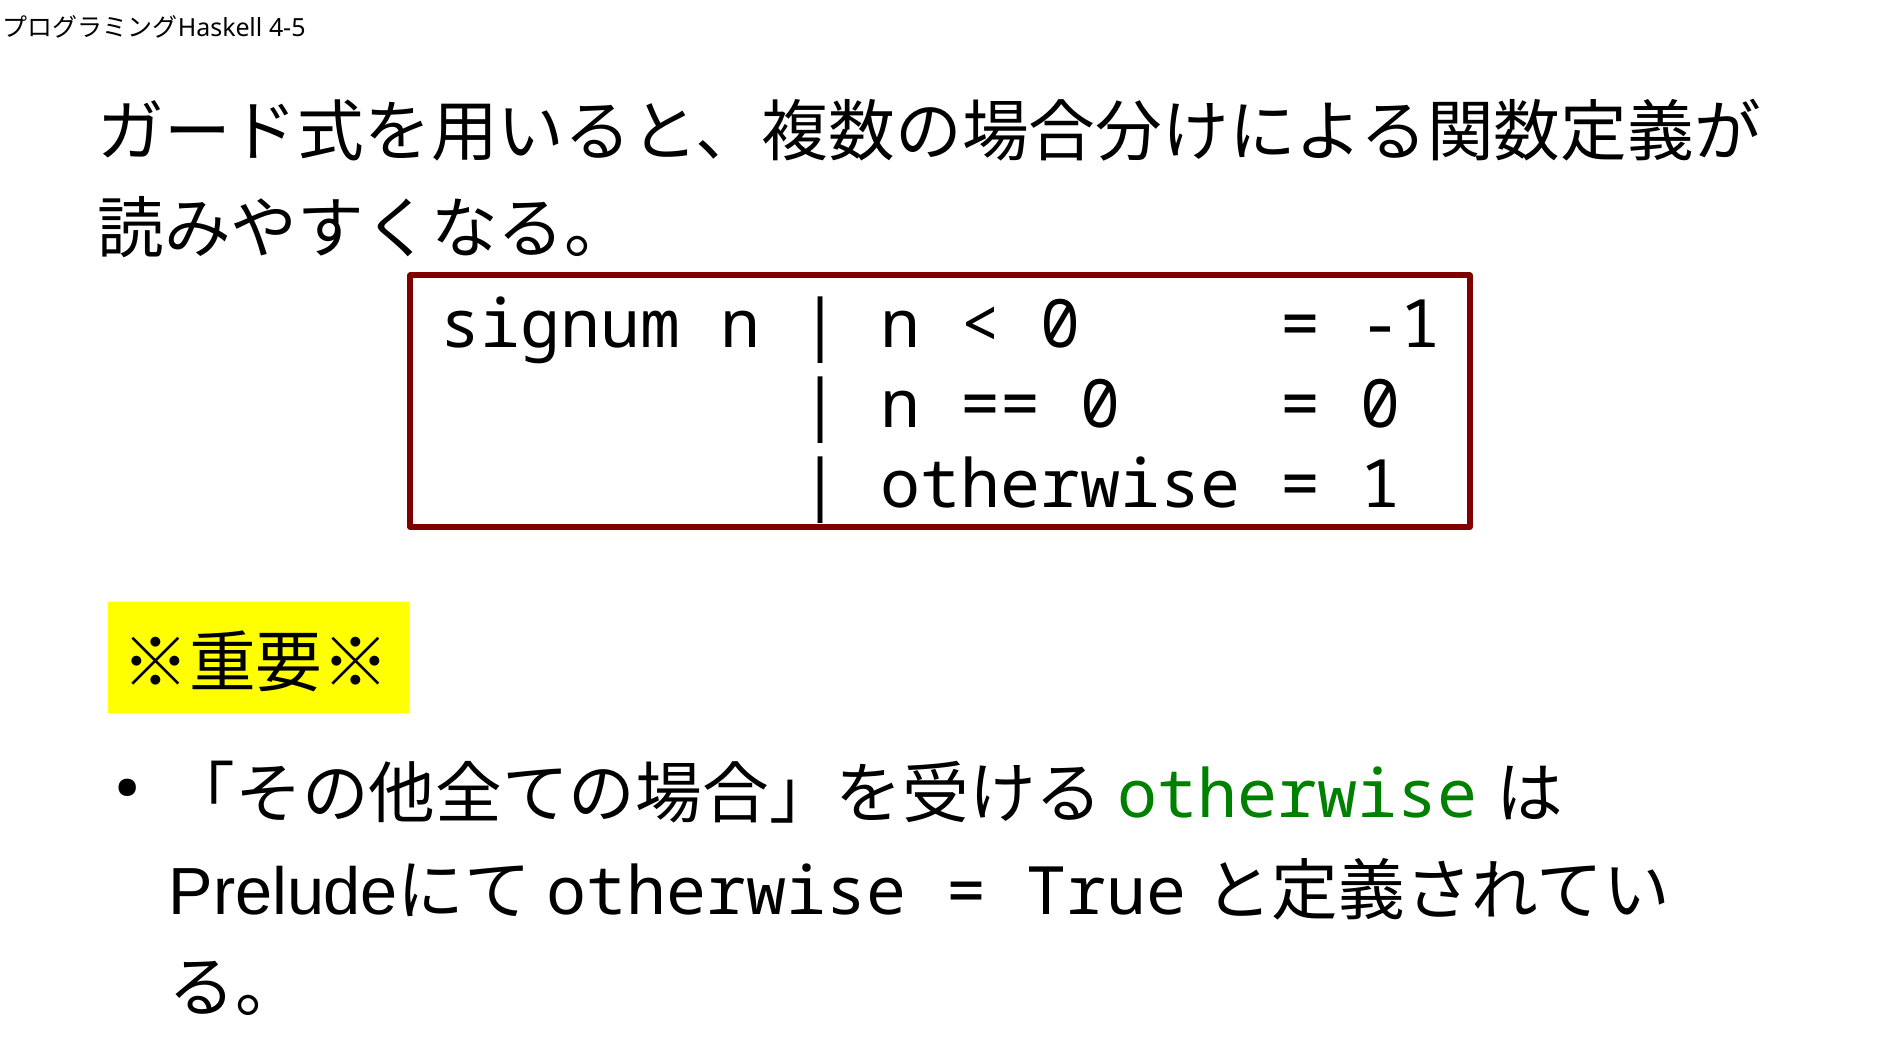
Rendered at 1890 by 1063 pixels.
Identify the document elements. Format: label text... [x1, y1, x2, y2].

list 「その他全ての場合」を受ける otherwise はPreludeにて otherwise = True と定義されている。 [94, 737, 1796, 900]
list ガード式を用いると、複数の場合分けによる関数定義が読みやすくなる。 [94, 74, 1796, 215]
text_box ※重要※ [107, 601, 410, 684]
text_box signum n | n < 0 = -1 | n == 0 = 0 | otherwise = 1 [410, 275, 1470, 528]
